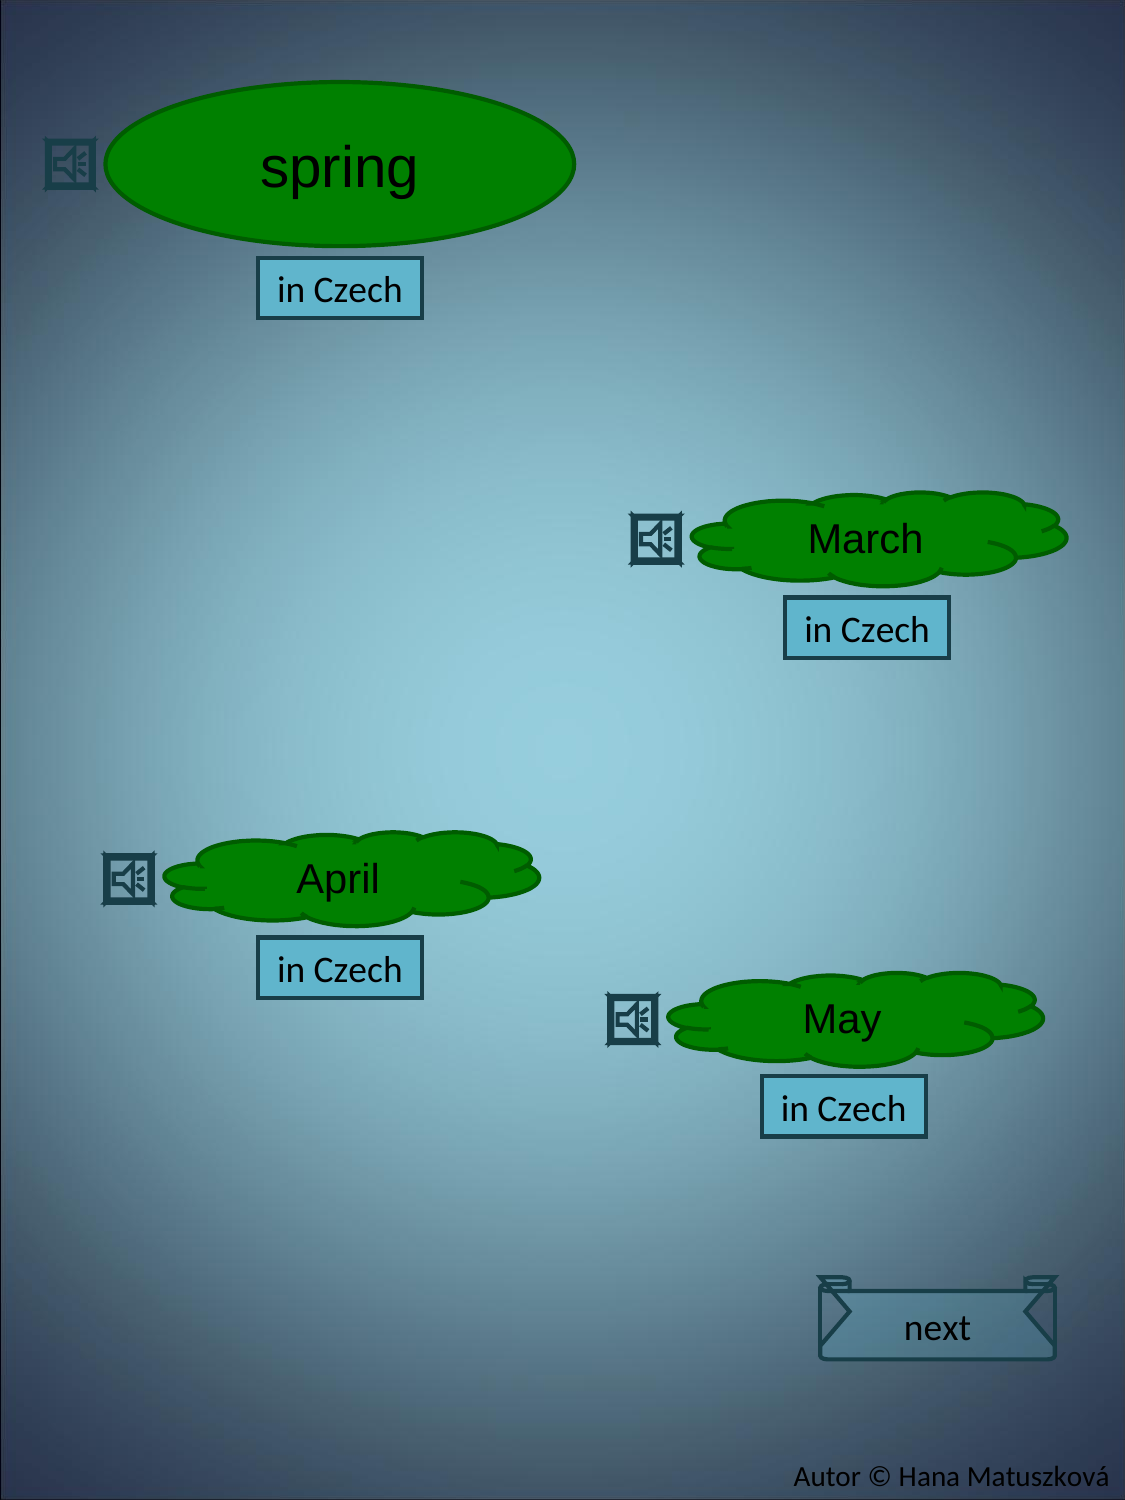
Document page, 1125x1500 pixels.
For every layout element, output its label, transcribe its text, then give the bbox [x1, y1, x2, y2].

text_box in Czech [785, 597, 950, 659]
text_box spring [105, 82, 575, 247]
text_box March [691, 492, 1067, 587]
text_box in Czech [257, 257, 422, 319]
text_box in Czech [761, 1075, 926, 1137]
text_box jaro [282, 246, 396, 257]
text_box in Czech [257, 937, 422, 998]
text_box Autor © Hana Matuszková [778, 1449, 1125, 1500]
text_box April [164, 832, 540, 927]
text_box May [668, 972, 1044, 1067]
text_box květen [759, 1066, 937, 1142]
text_box duben [259, 925, 428, 1002]
text_box březen [774, 585, 958, 662]
text_box next [820, 1277, 1055, 1360]
picture [0, 0, 1125, 1500]
